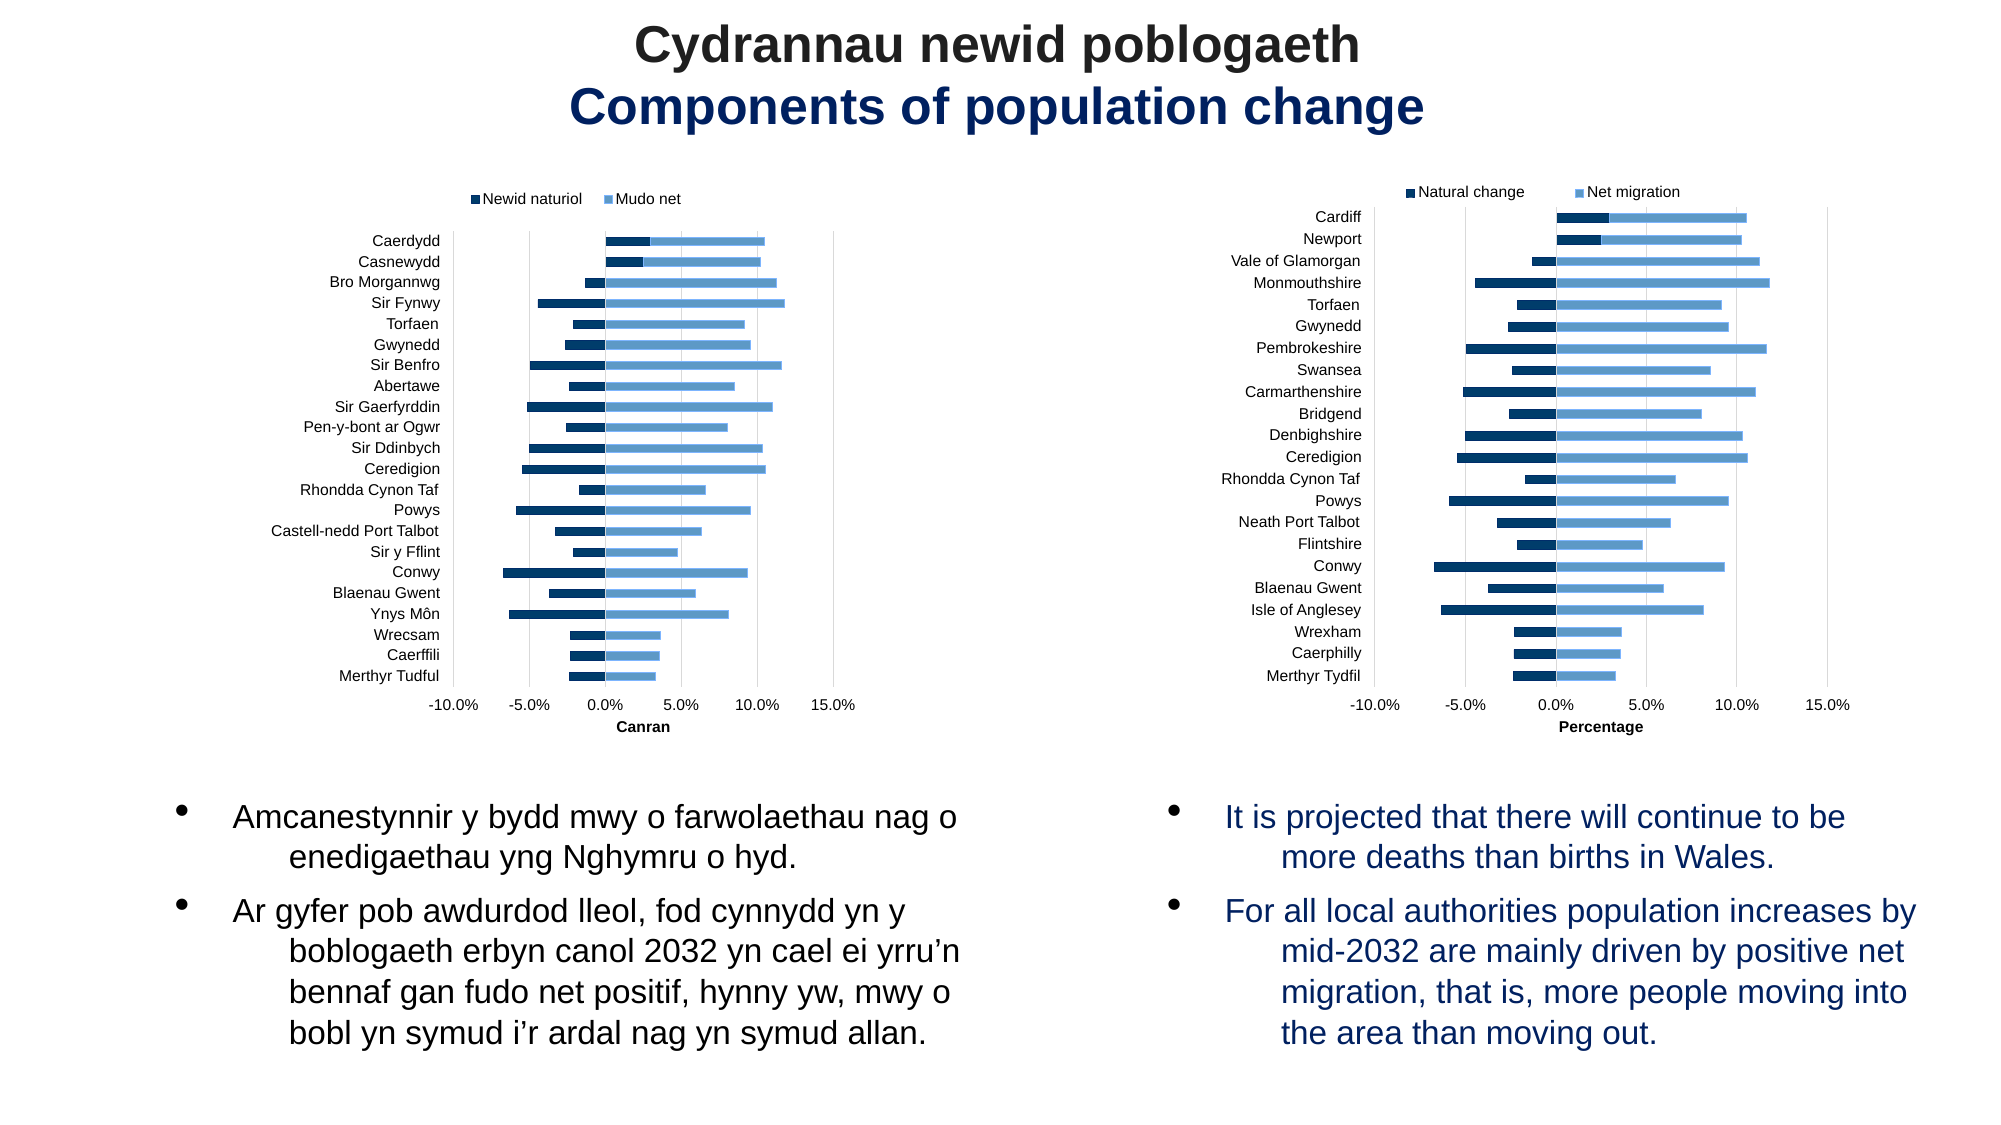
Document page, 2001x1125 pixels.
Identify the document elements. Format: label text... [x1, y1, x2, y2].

picture [220, 159, 872, 753]
title Cydrannau newid poblogaeth Components of population change [323, 2, 1674, 143]
picture [1212, 159, 1865, 753]
text_box Amcanestynnir y bydd mwy o farwolaethau nag o enedigaethau yng Nghymru o hyd. Ar gyfer pob awdurdod lleol, fod cynnydd yn y boblogaeth erbyn canol 2032 yn cael ei yrru’n bennaf gan fudo net positif, hynny yw, mwy o bobl yn symud i’r ardal nag yn symud allan. [161, 786, 1016, 1122]
list It is projected that there will continue to be more deaths than births in Wales. For all local authorities population increases by mid-2032 are mainly driven by positive net migration, that is, more people moving into the area than moving out. [1153, 786, 1945, 1125]
